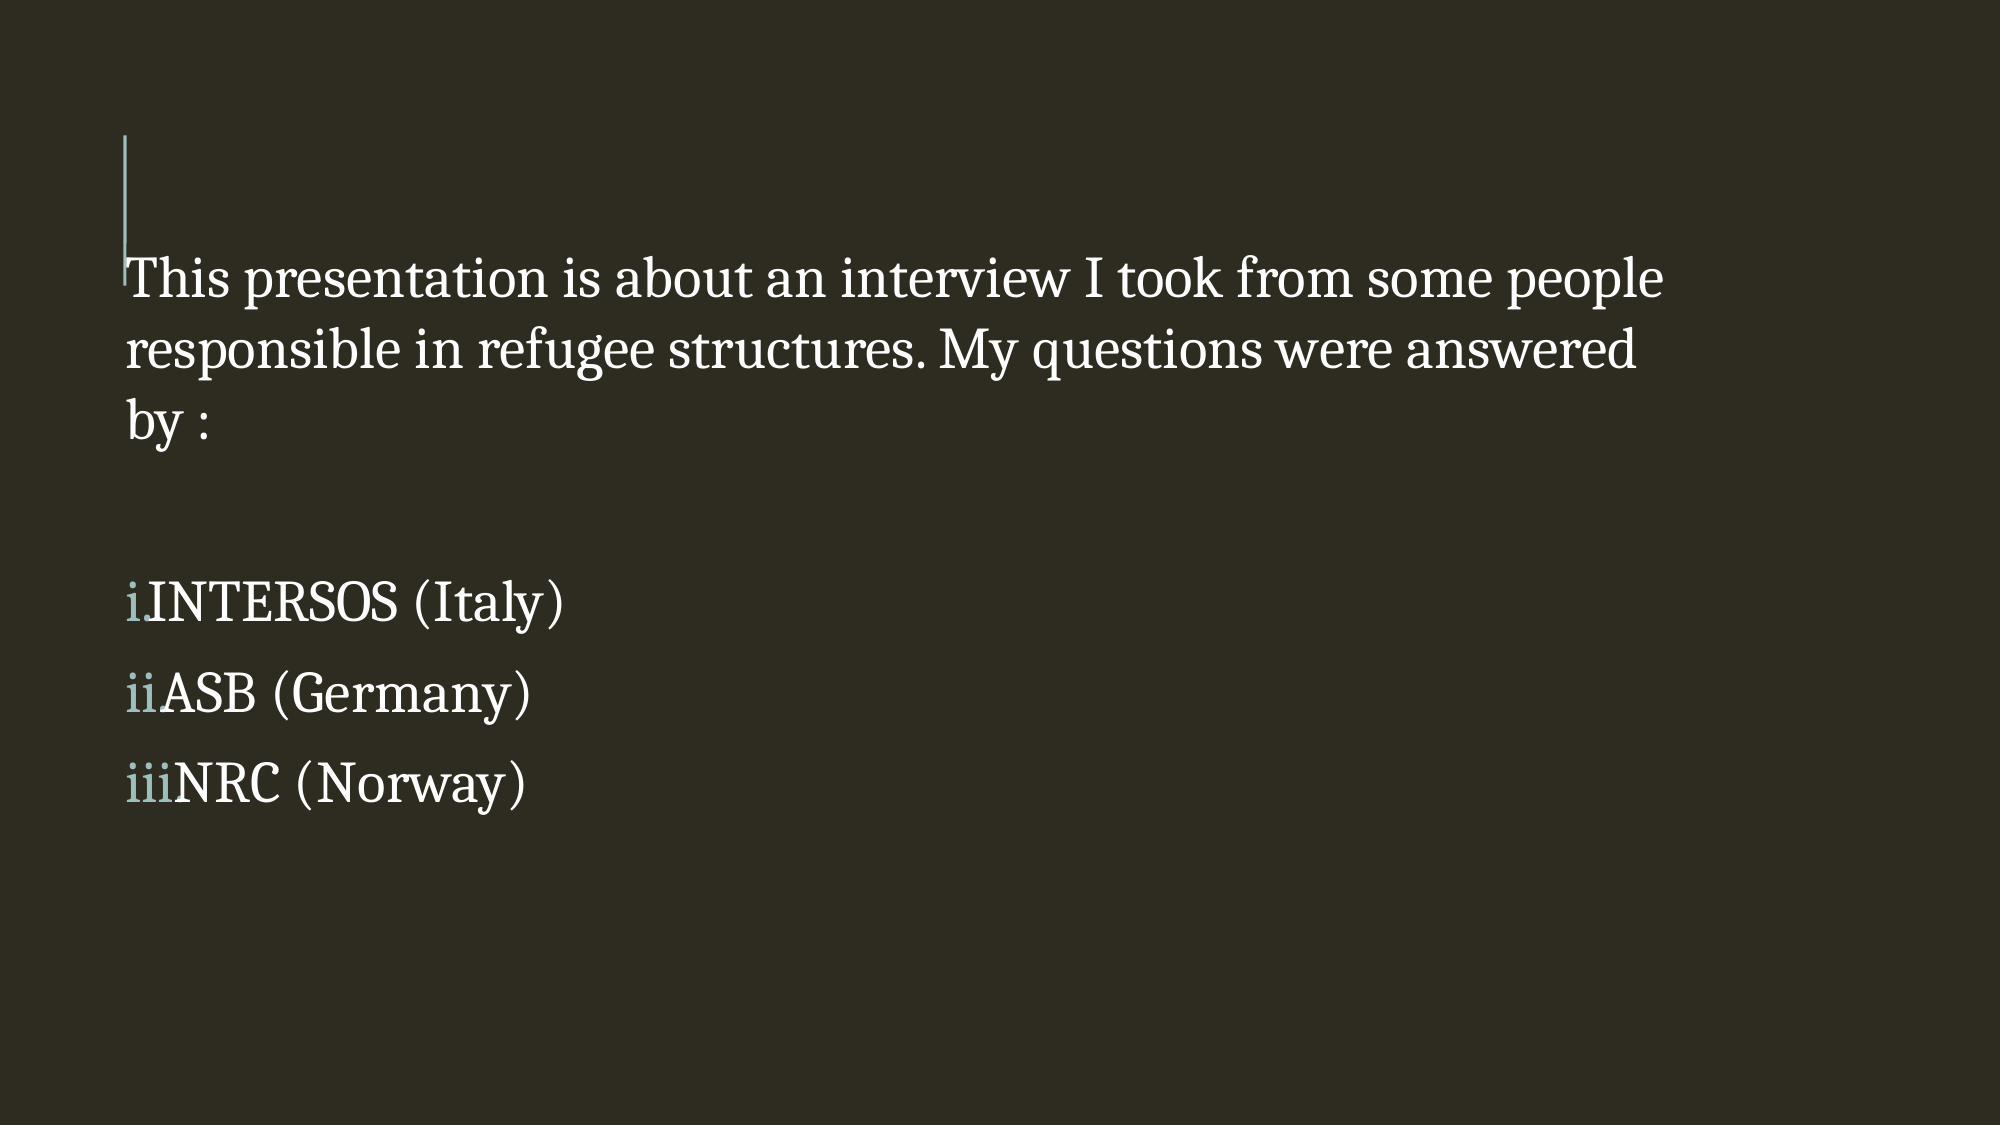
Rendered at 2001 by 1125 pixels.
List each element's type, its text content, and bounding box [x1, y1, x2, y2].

list This presentation is about an interview I took from some people responsible in refugee structures. My questions were answered by : INTERSOS (Italy) ASB (Germany) NRC (Norway) [117, 230, 1713, 891]
